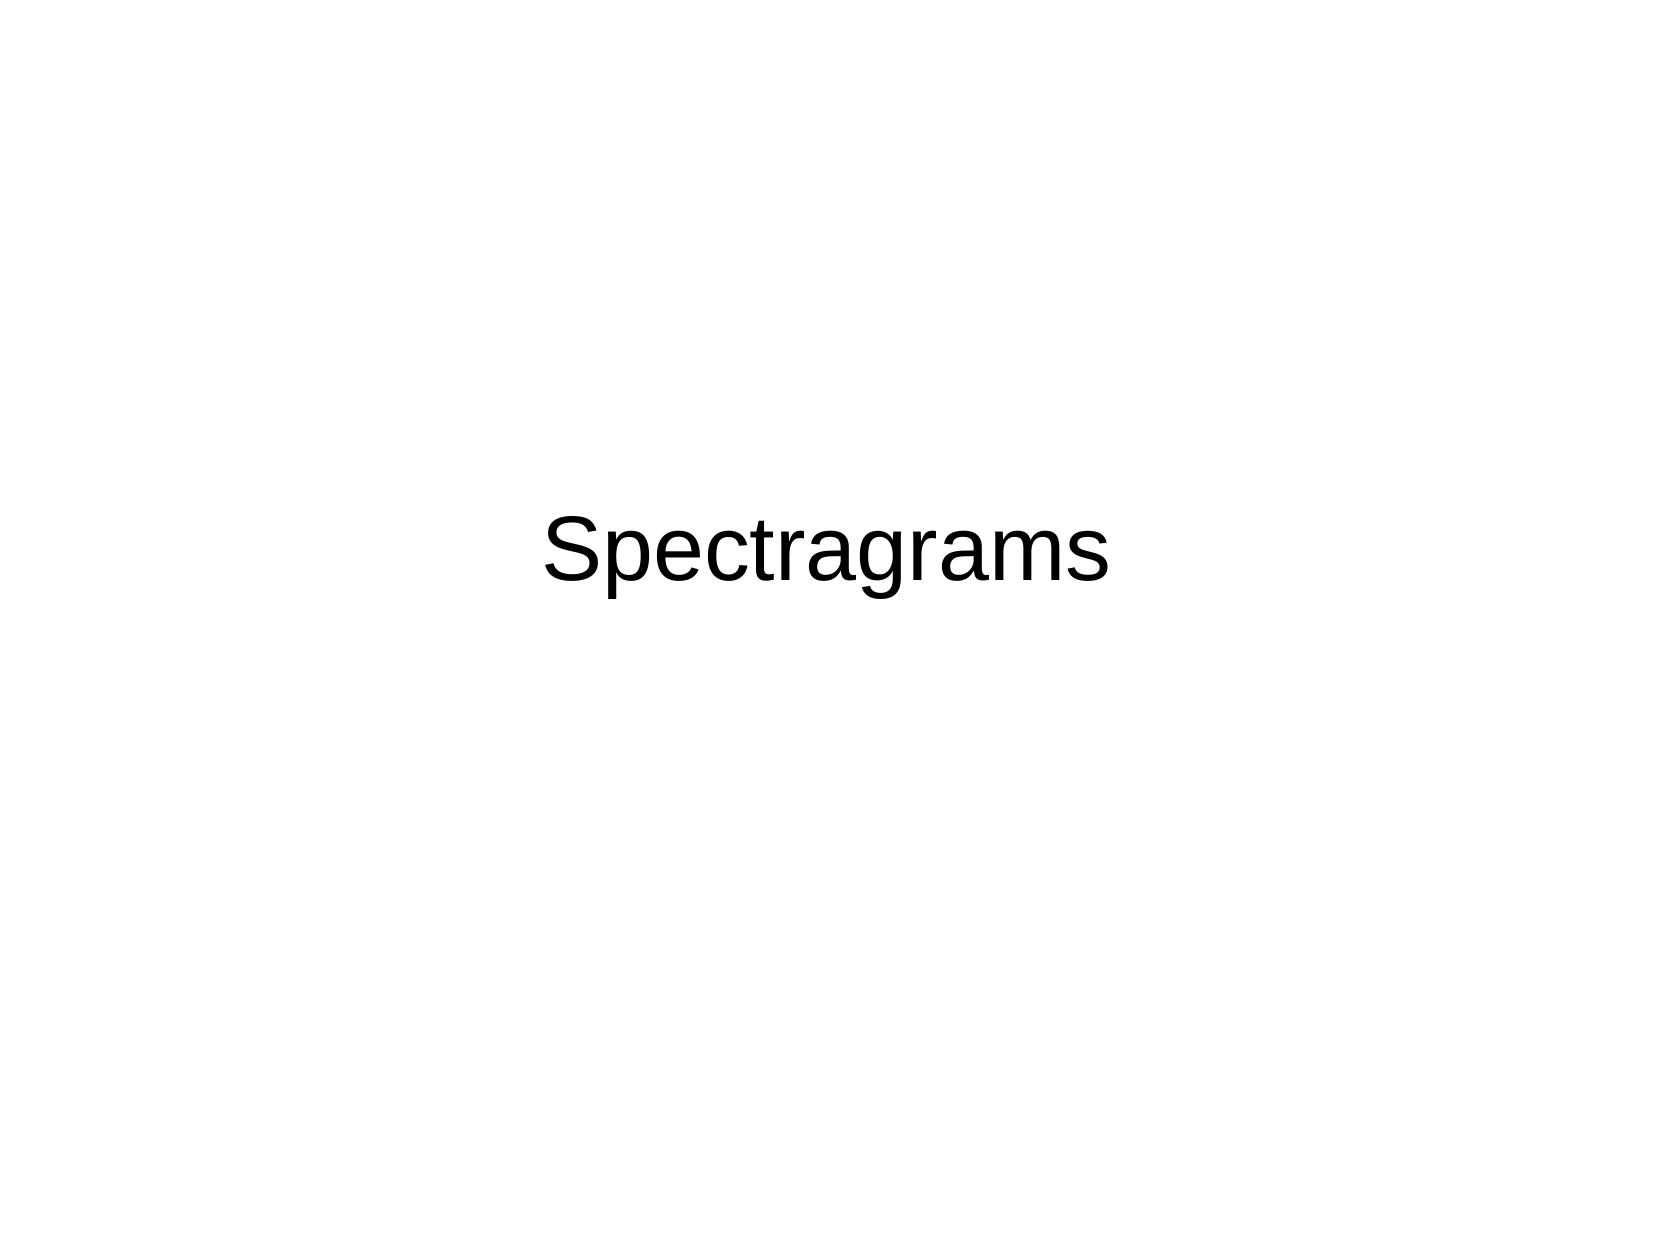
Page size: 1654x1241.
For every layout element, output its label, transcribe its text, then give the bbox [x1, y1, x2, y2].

title Spectragrams [82, 445, 1571, 653]
